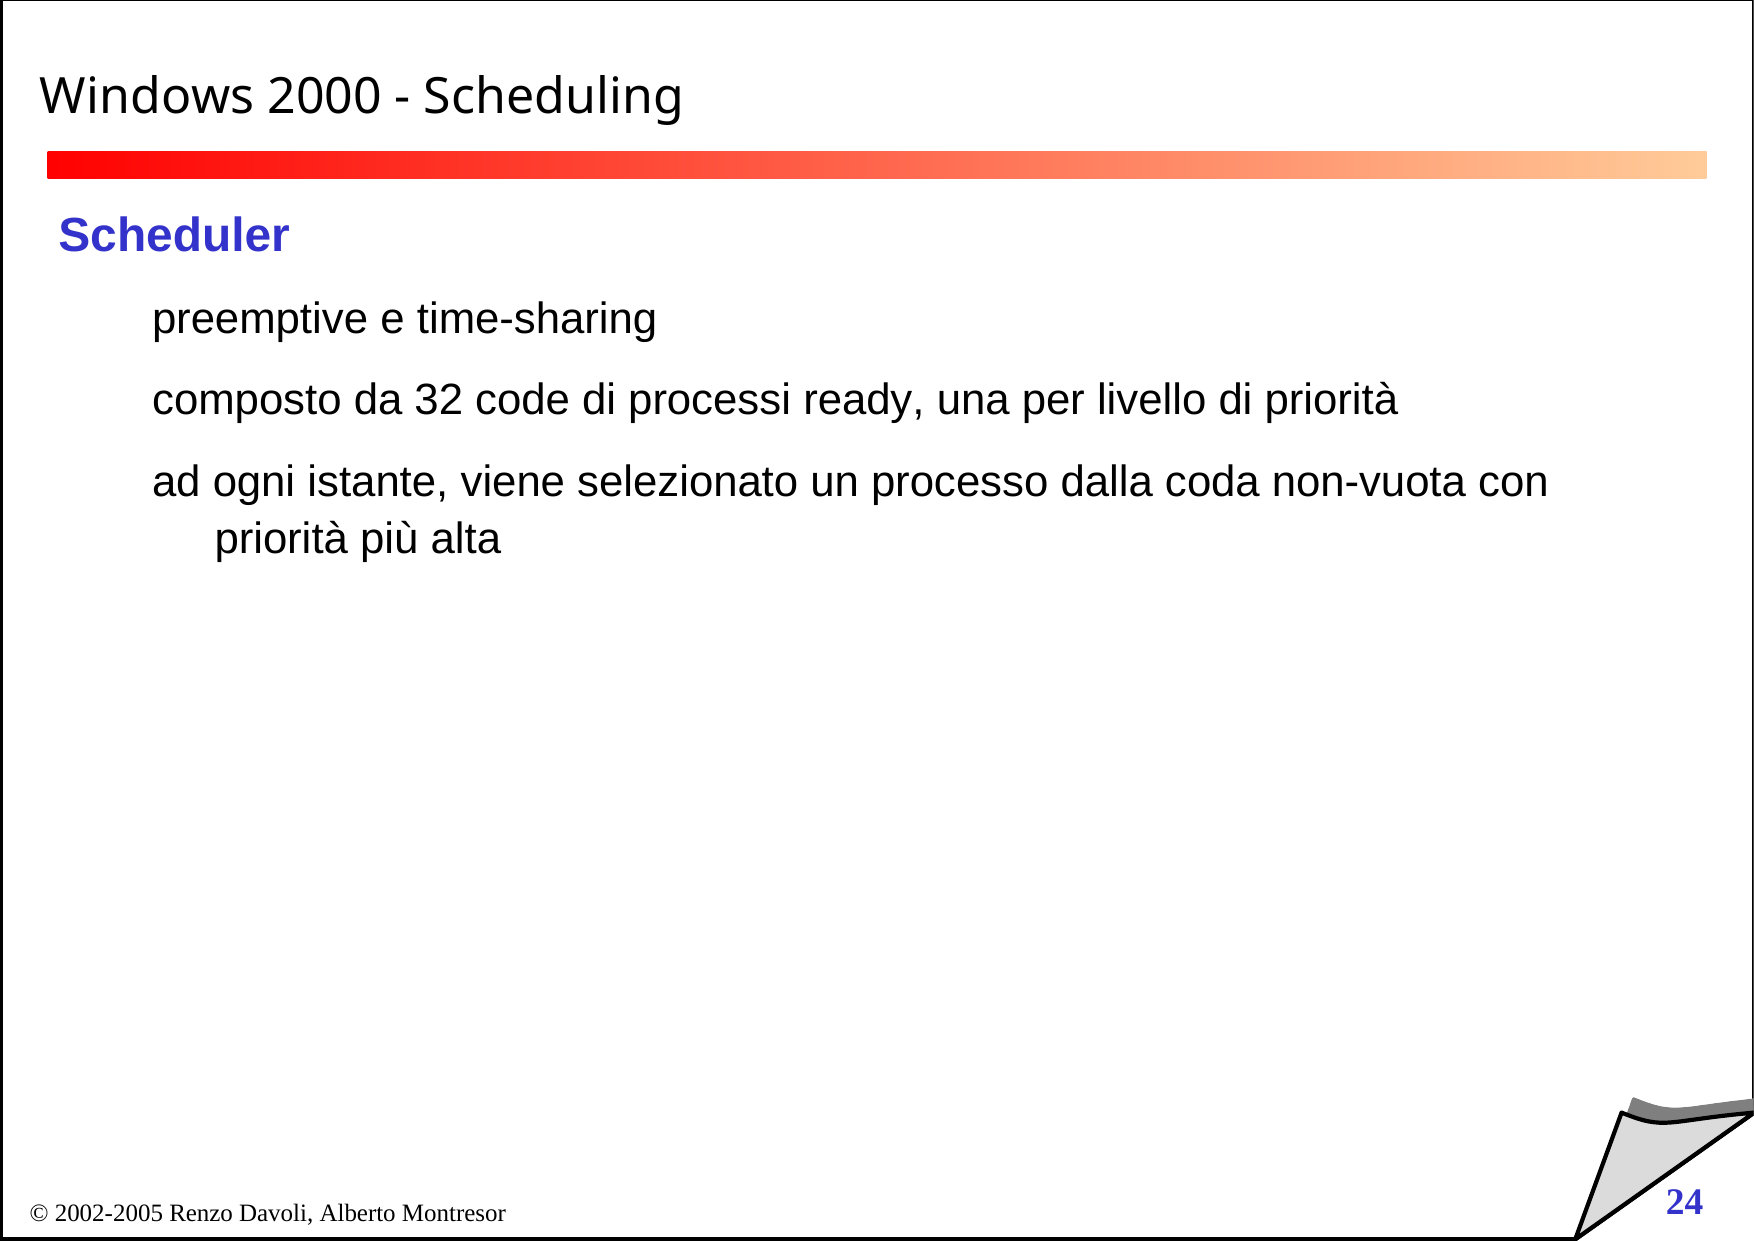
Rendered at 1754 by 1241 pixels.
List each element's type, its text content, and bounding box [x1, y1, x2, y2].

title Windows 2000 - Scheduling [40, 49, 1713, 144]
list Scheduler preemptive e time-sharing composto da 32 code di processi ready, una per livello di priorità ad ogni istante, viene selezionato un processo dalla coda non-vuota con priorità più alta [58, 206, 1695, 815]
